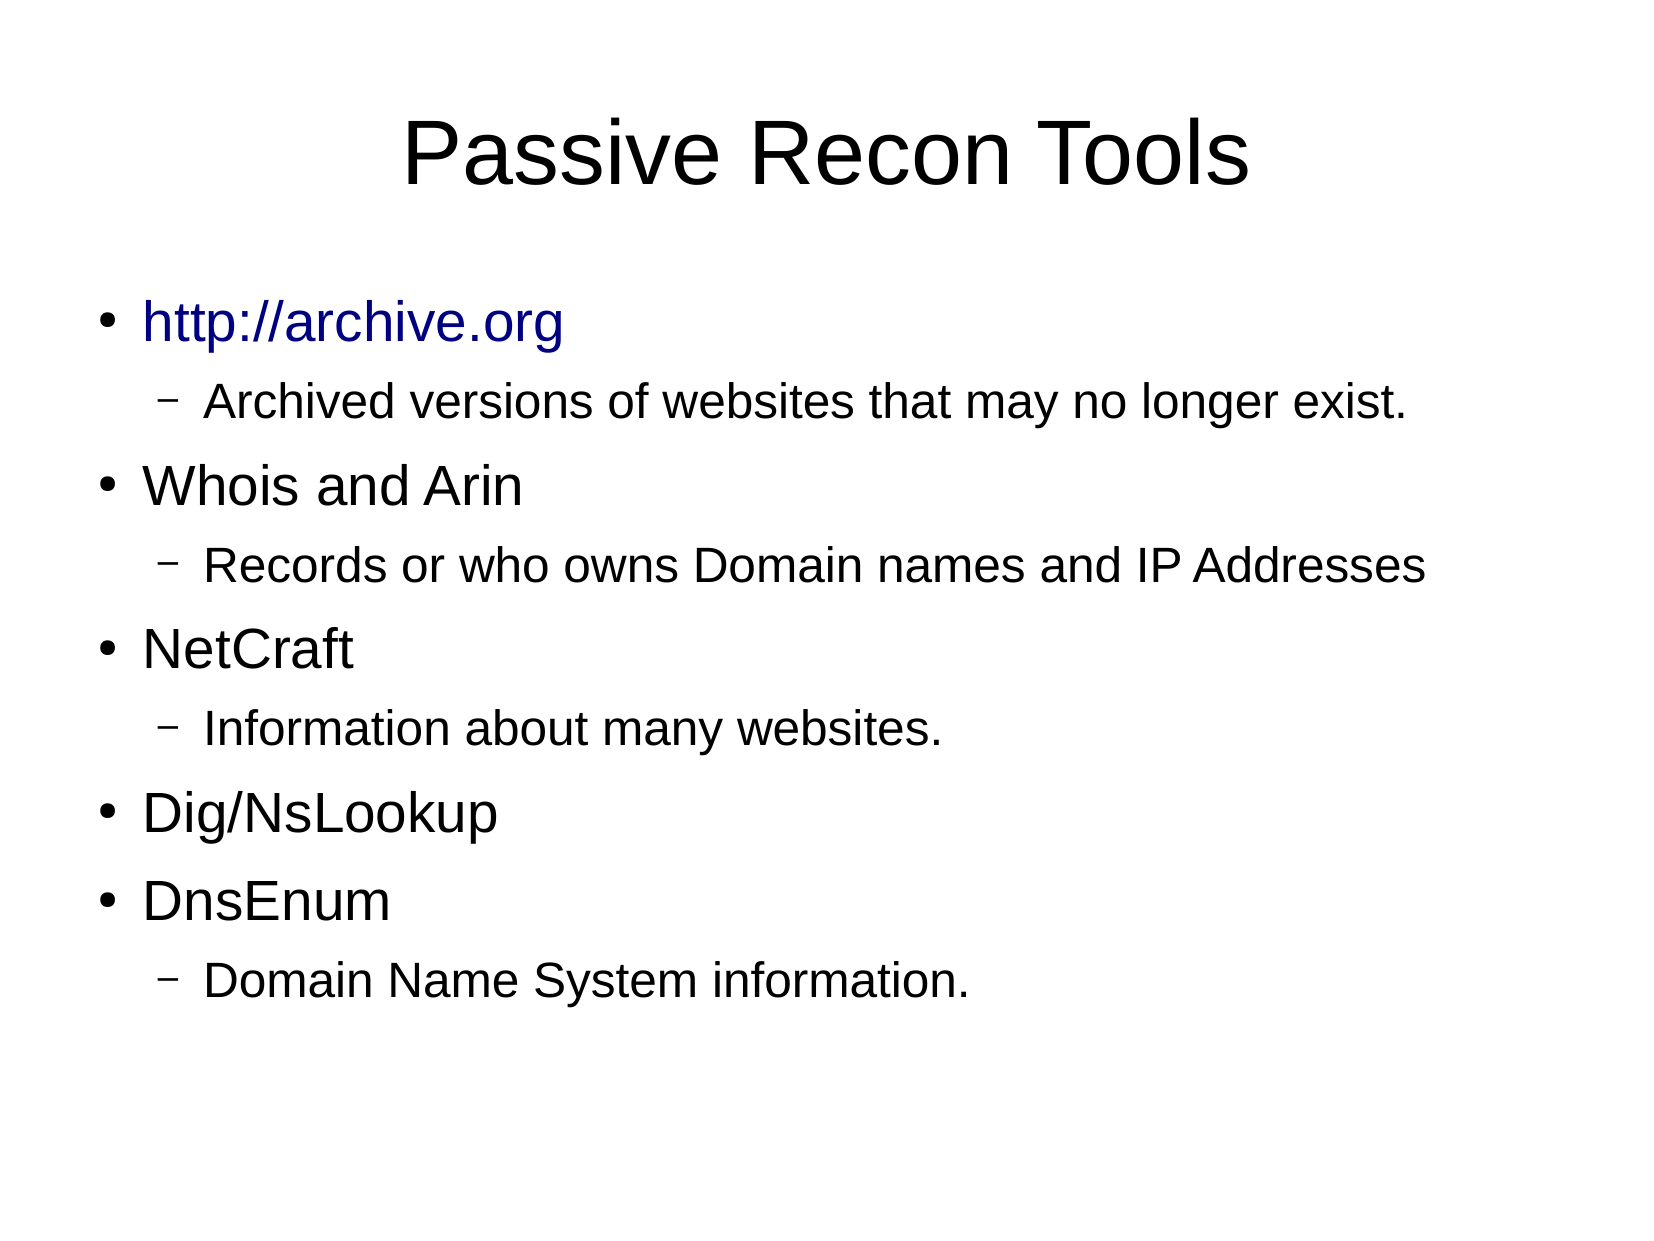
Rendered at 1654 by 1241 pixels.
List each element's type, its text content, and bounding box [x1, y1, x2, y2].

list http://archive.org Archived versions of websites that may no longer exist. Whois and Arin Records or who owns Domain names and IP Addresses NetCraft Information about many websites. Dig/NsLookup DnsEnum Domain Name System information. [82, 290, 1571, 1010]
title Passive Recon Tools [82, 49, 1571, 257]
